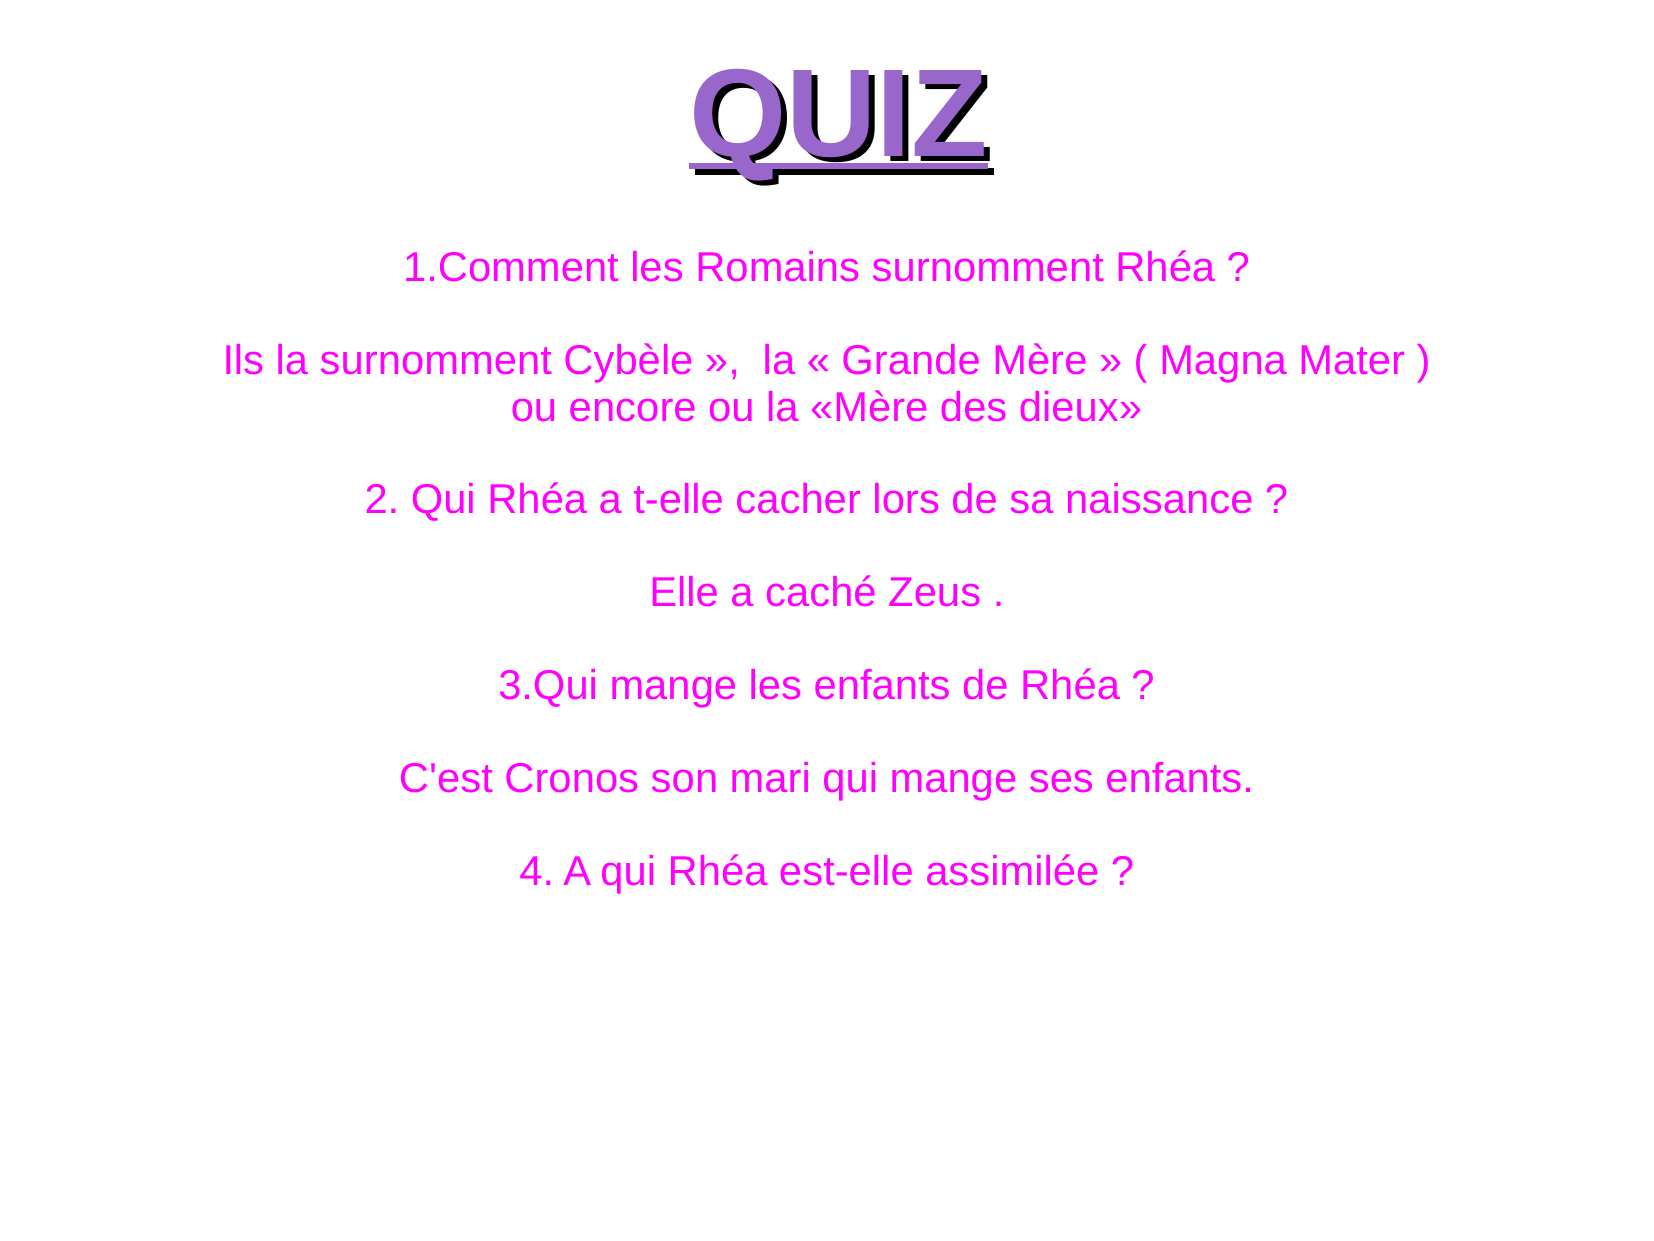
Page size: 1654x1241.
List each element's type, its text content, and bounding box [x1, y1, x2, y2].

text_box 1.Comment les Romains surnomment Rhéa ? Ils la surnomment Cybèle », la « Grande Mère » ( Magna Mater ) ou encore ou la «Mère des dieux» 2. Qui Rhéa a t-elle cacher lors de sa naissance ? Elle a caché Zeus . 3.Qui mange les enfants de Rhéa ? C'est Cronos son mari qui mange ses enfants. 4. A qui Rhéa est-elle assimilée ? [0, 190, 1654, 1241]
text_box QUIZ [35, 35, 1642, 190]
